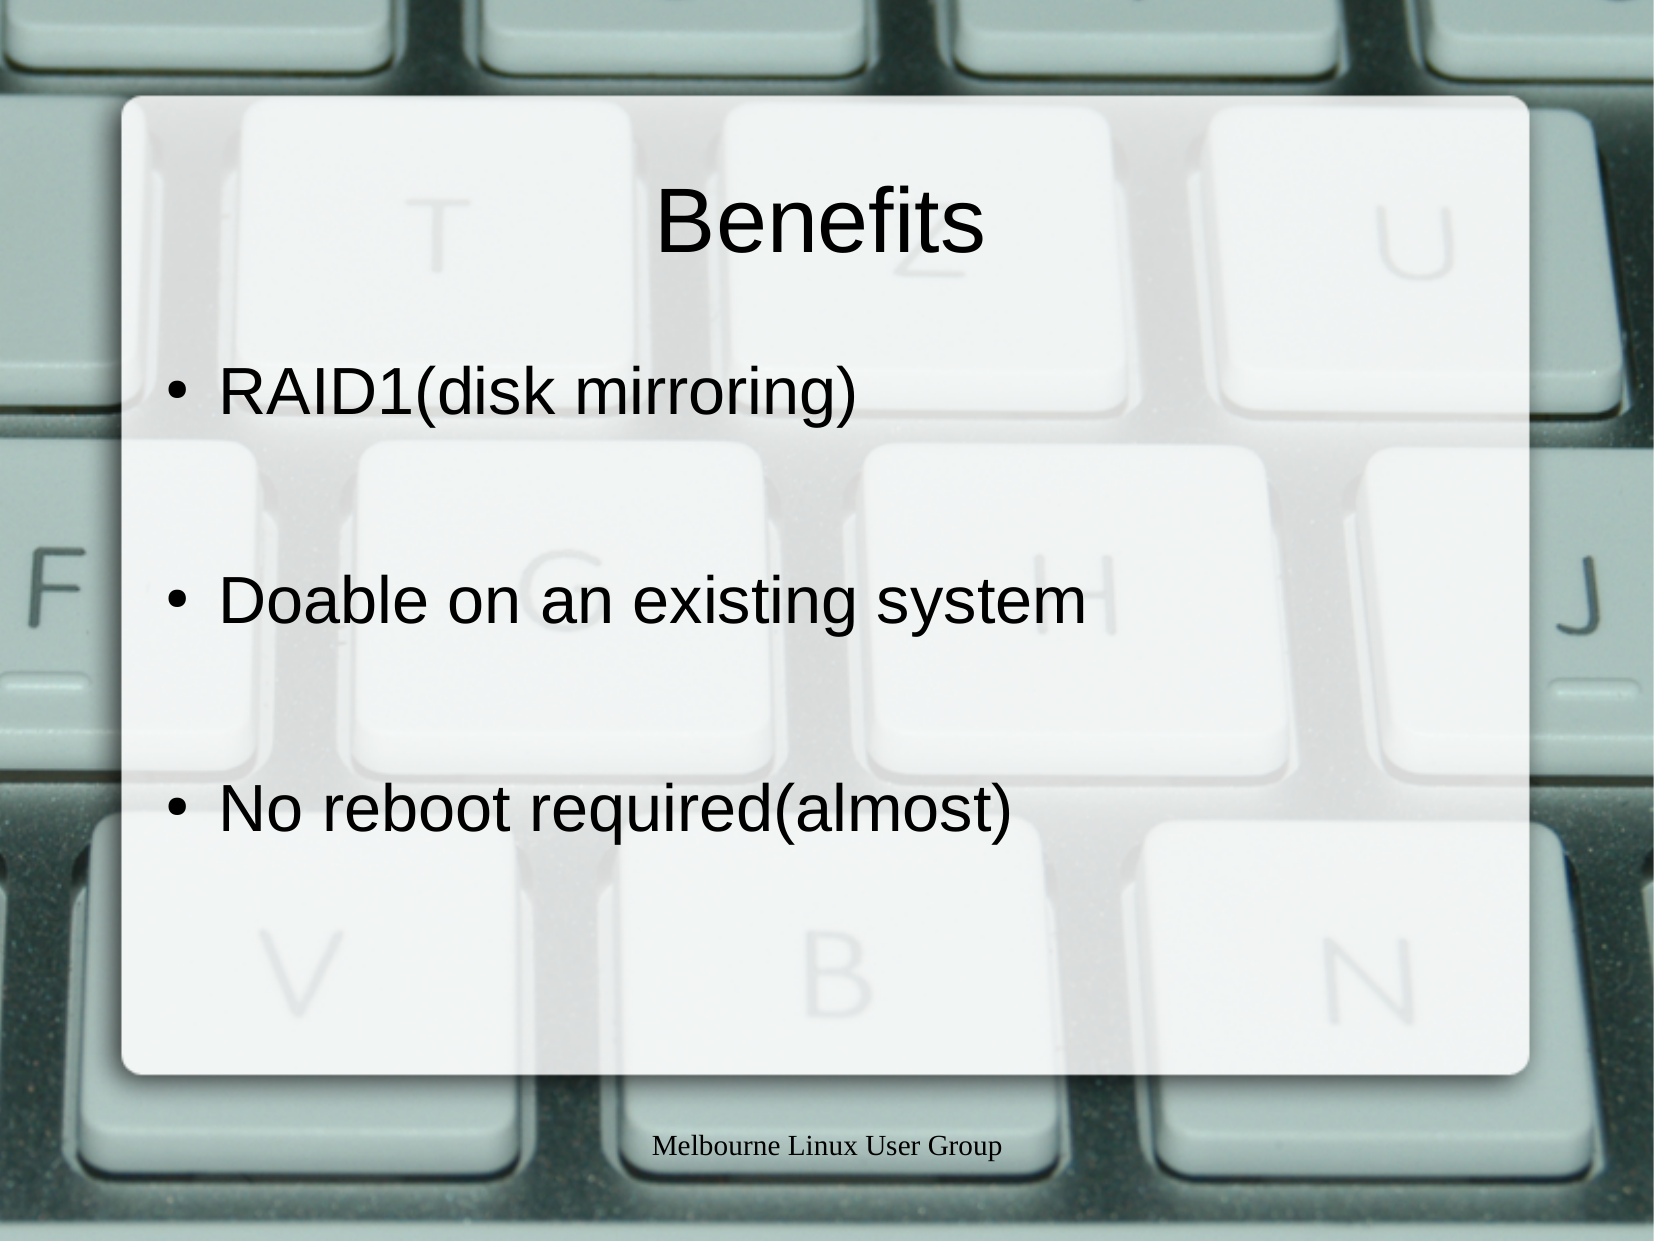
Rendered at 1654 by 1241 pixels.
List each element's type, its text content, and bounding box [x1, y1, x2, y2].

title Benefits [135, 125, 1506, 318]
list RAID1(disk mirroring) Doable on an existing system No reboot required(almost) [147, 354, 1506, 1159]
picture [0, 0, 1654, 1241]
